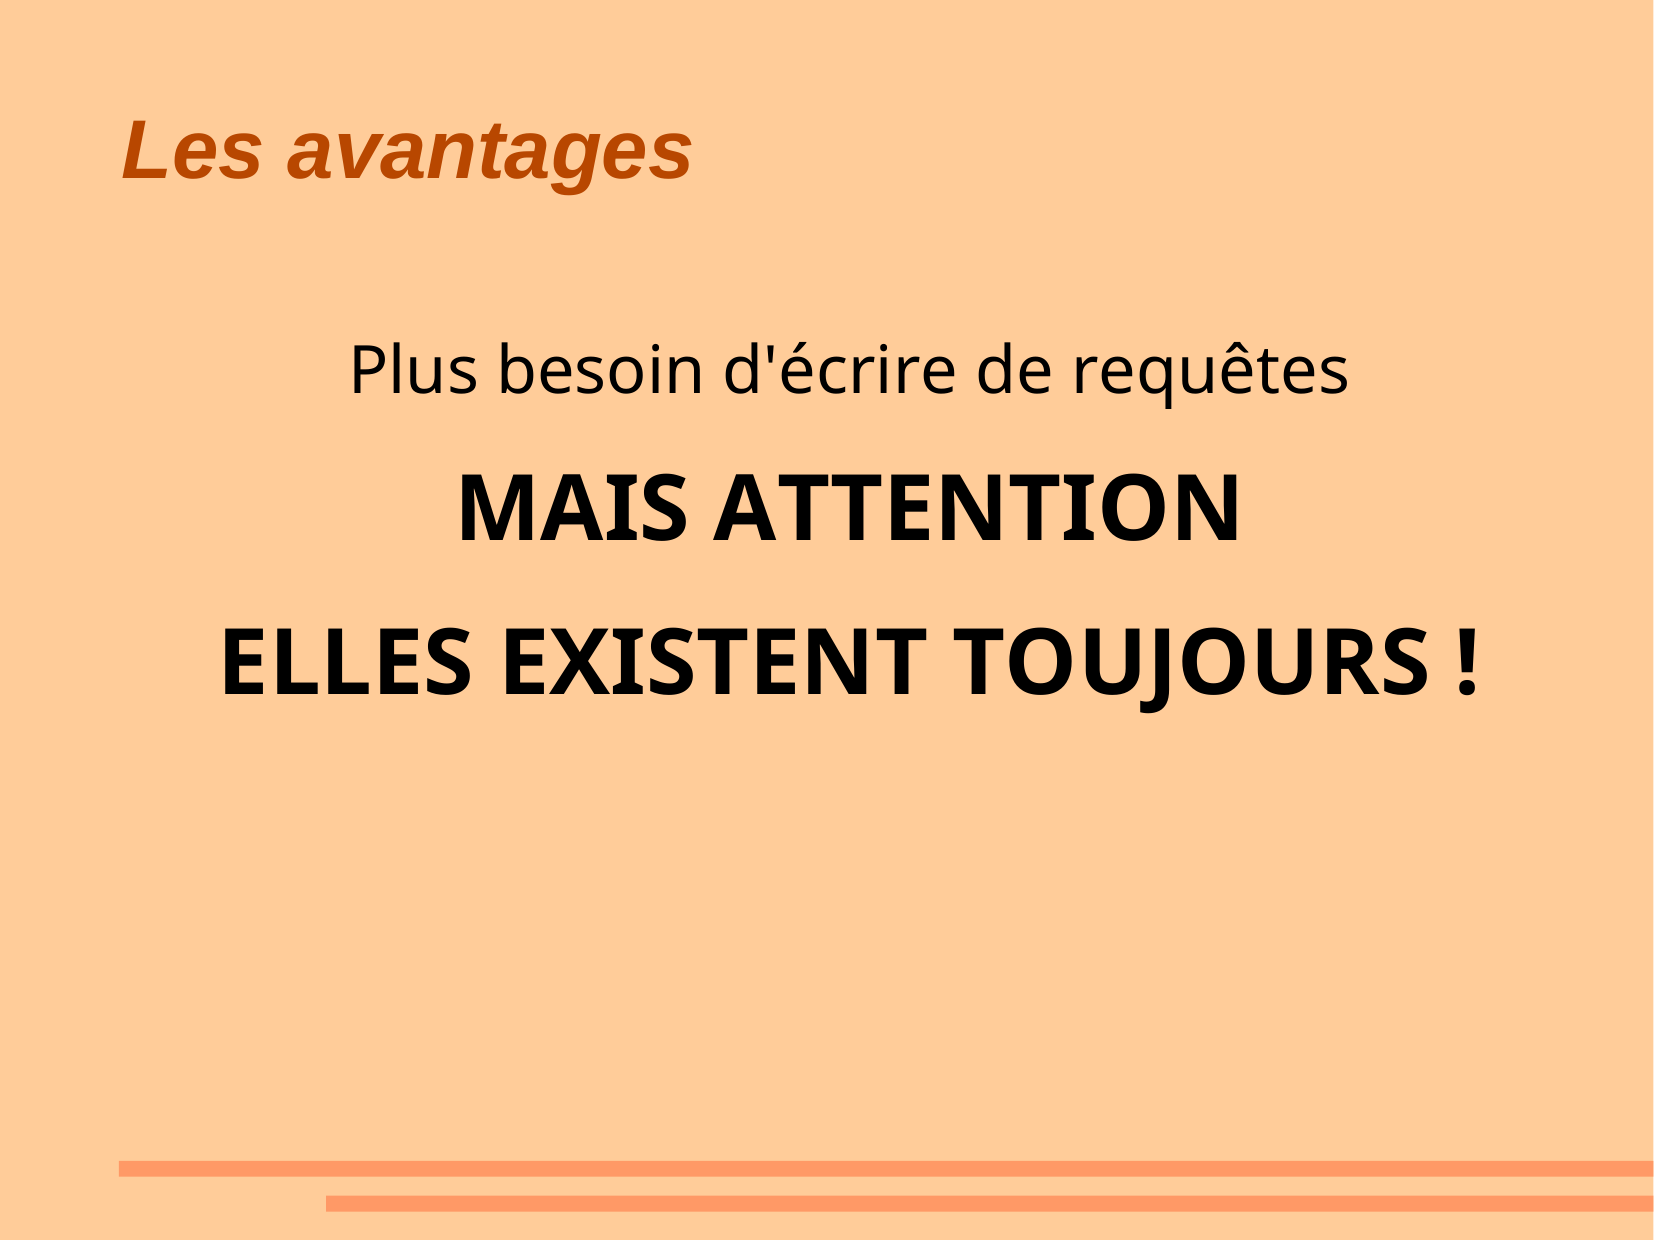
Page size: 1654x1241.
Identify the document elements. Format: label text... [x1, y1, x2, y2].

title Les avantages [121, 46, 1534, 254]
list Plus besoin d'écrire de requêtes MAIS ATTENTION ELLES EXISTENT TOUJOURS ! [121, 322, 1561, 864]
